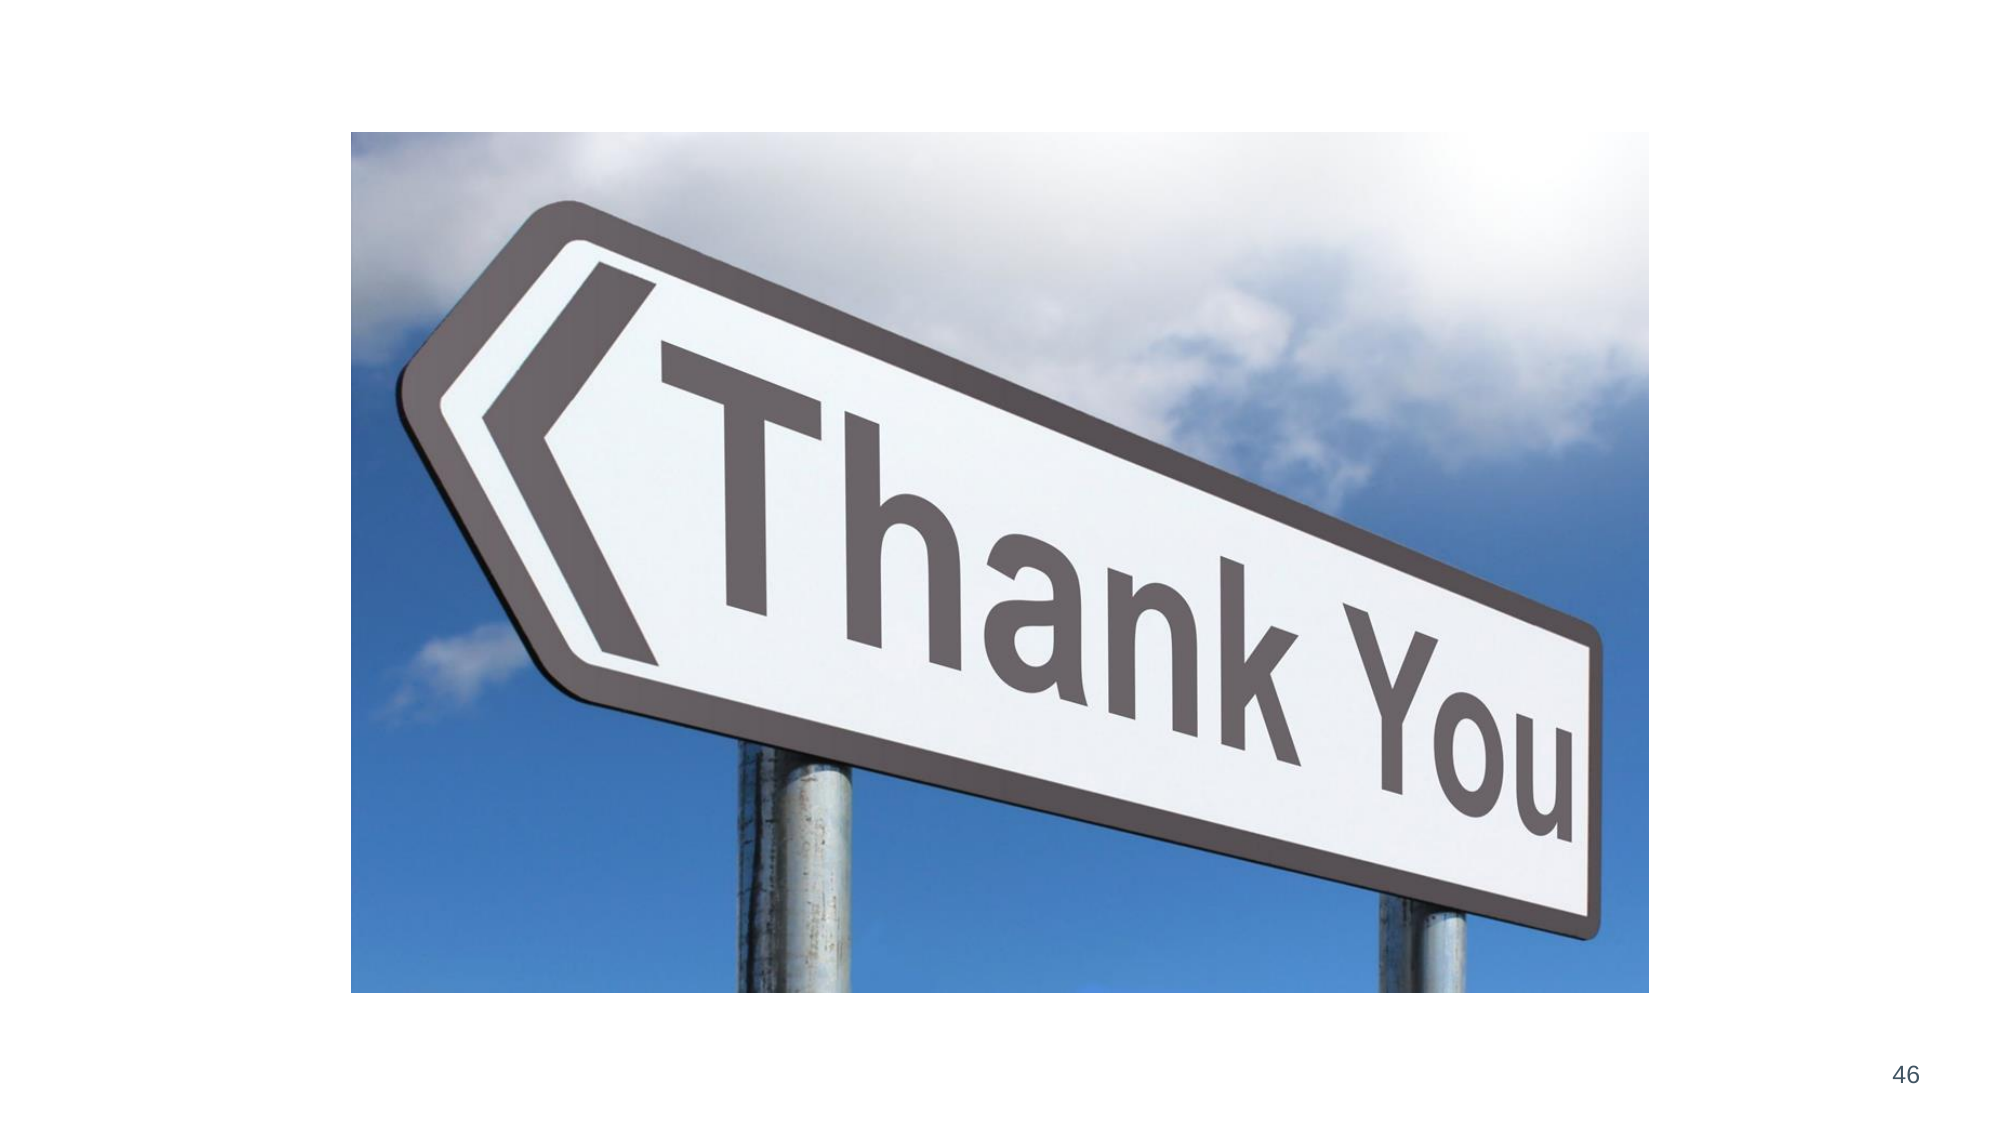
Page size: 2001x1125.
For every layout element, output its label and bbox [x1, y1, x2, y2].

picture [351, 132, 1649, 993]
